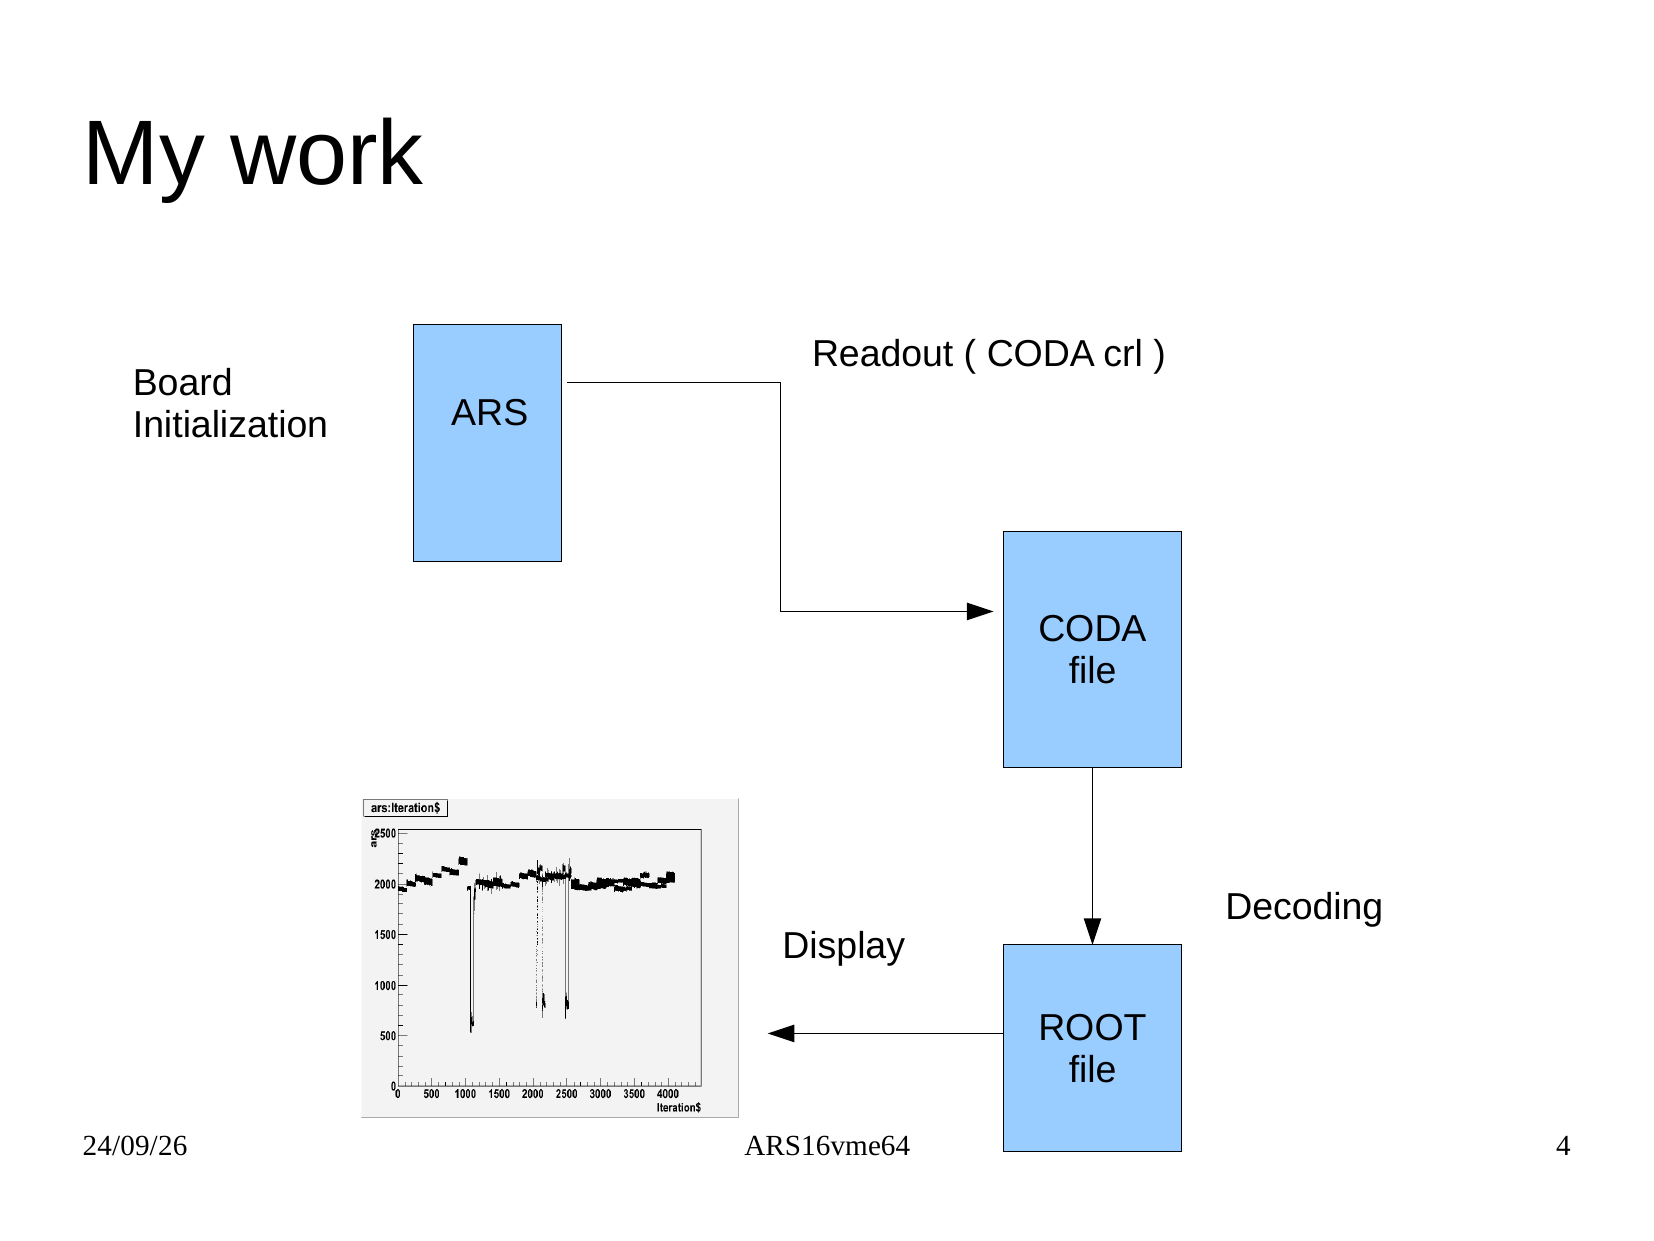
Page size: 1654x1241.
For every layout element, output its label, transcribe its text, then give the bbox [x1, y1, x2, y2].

text_box [413, 324, 562, 562]
text_box ARS [436, 383, 544, 441]
text_box Board Initialization [118, 354, 343, 454]
text_box ROOT file [1003, 944, 1182, 1152]
picture [360, 797, 739, 1118]
text_box CODA file [1003, 531, 1182, 768]
text_box Readout ( CODA crl ) [797, 324, 1181, 382]
text_box Decoding [1210, 878, 1399, 936]
text_box Display [767, 917, 920, 975]
title My work [82, 56, 1571, 250]
